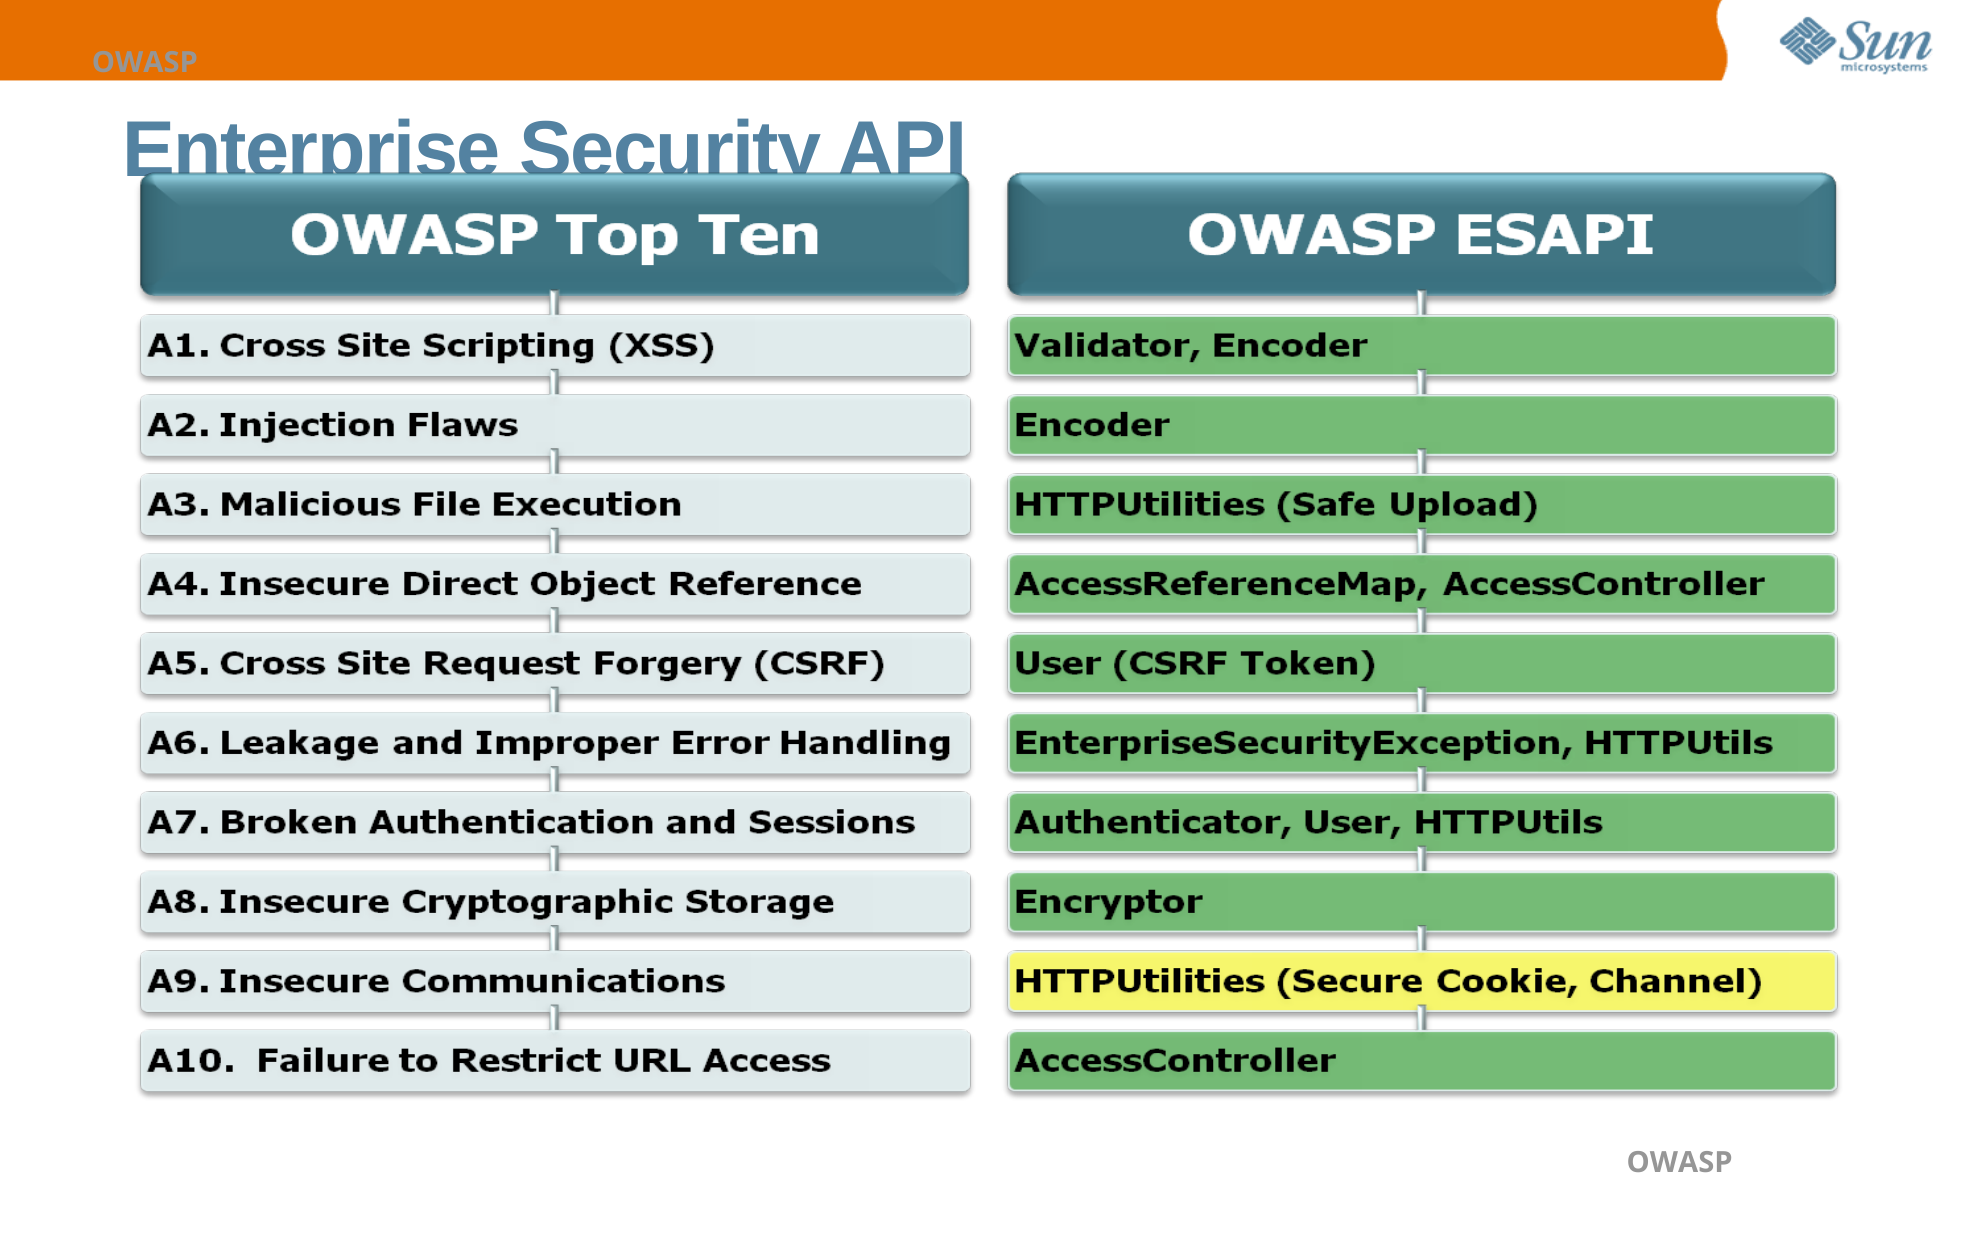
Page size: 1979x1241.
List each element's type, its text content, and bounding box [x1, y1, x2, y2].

title Enterprise Security API [107, 85, 1979, 168]
picture [0, 0, 1979, 83]
text_box [0, 168, 1979, 1105]
